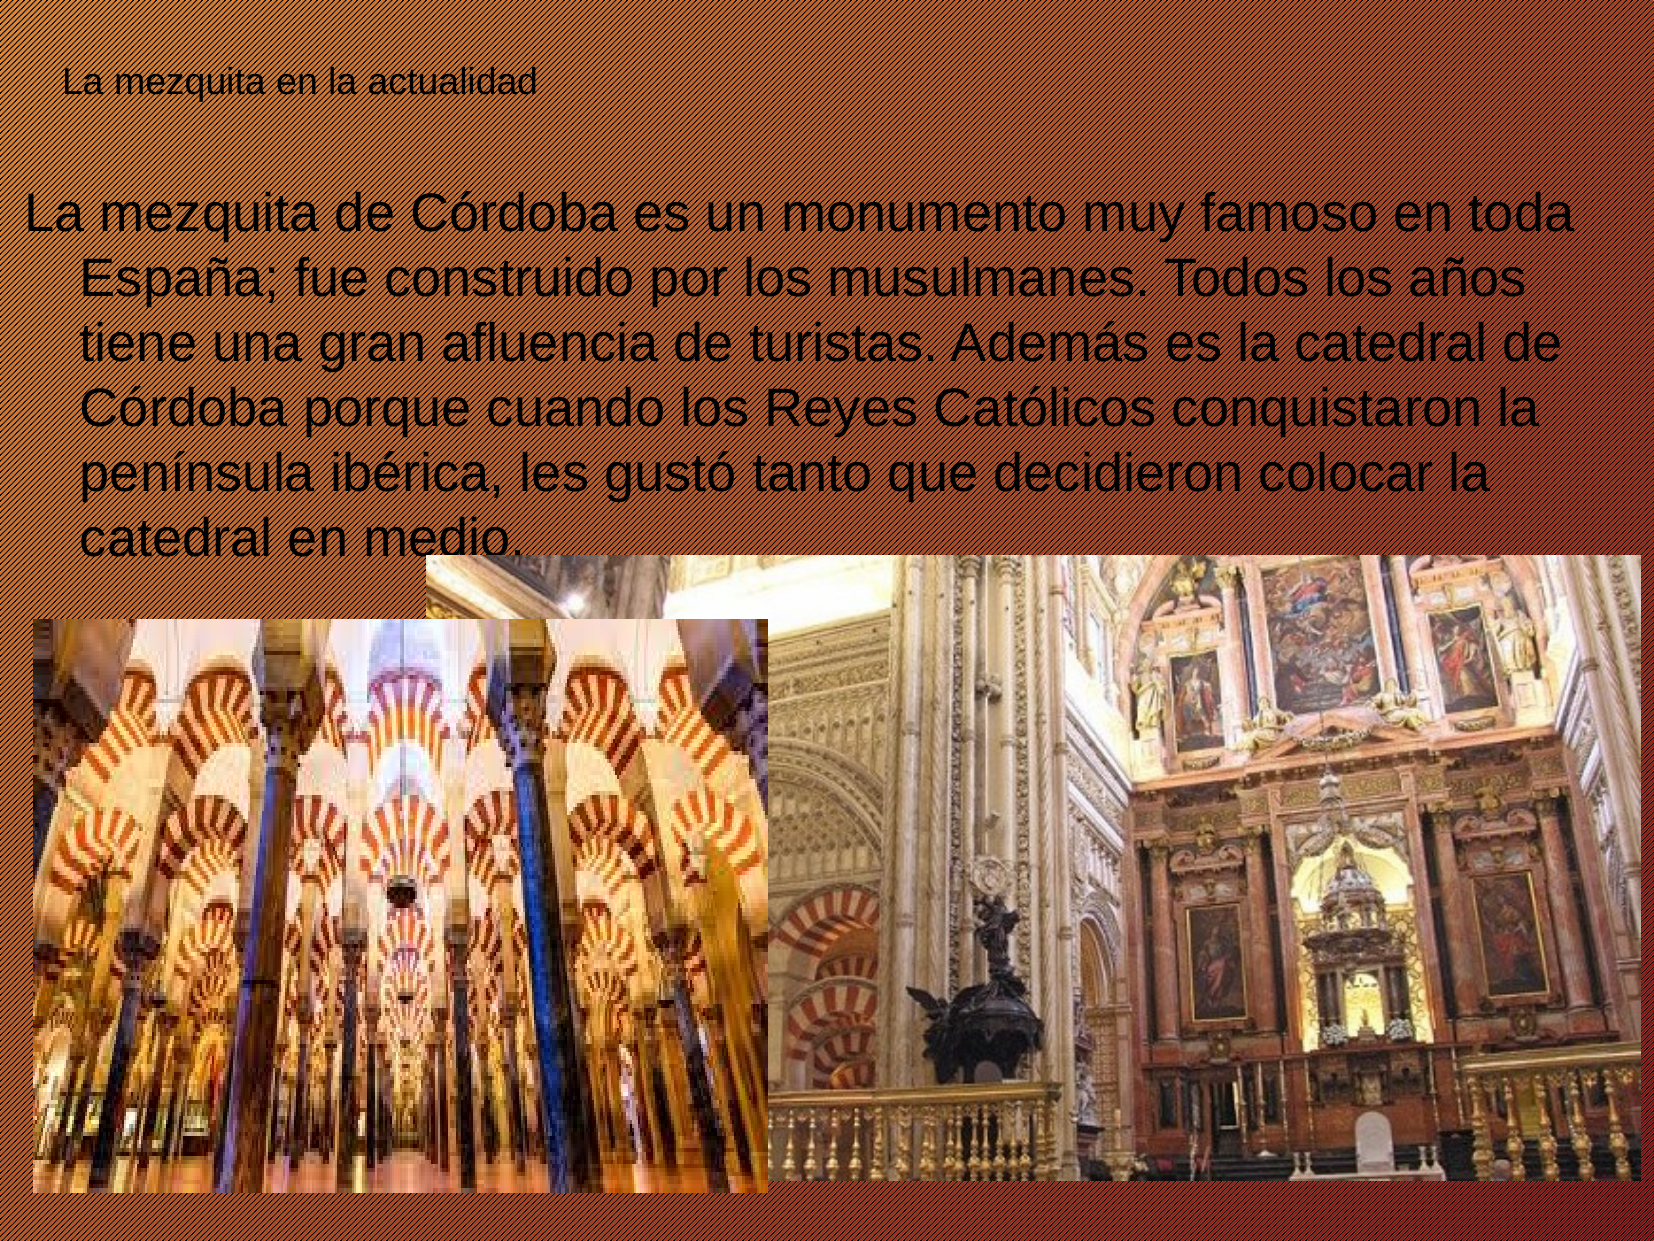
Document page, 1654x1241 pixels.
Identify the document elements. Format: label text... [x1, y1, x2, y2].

text_box La mezquita de Córdoba es un monumento muy famoso en toda España; fue construido por los musulmanes. Todos los años tiene una gran afluencia de turistas. Además es la catedral de Córdoba porque cuando los Reyes Católicos conquistaron la península ibérica, les gustó tanto que decidieron colocar la catedral en medio. [23, 177, 1625, 1076]
picture [0, 0, 1654, 1241]
text_box La mezquita en la actualidad [47, 0, 1518, 177]
